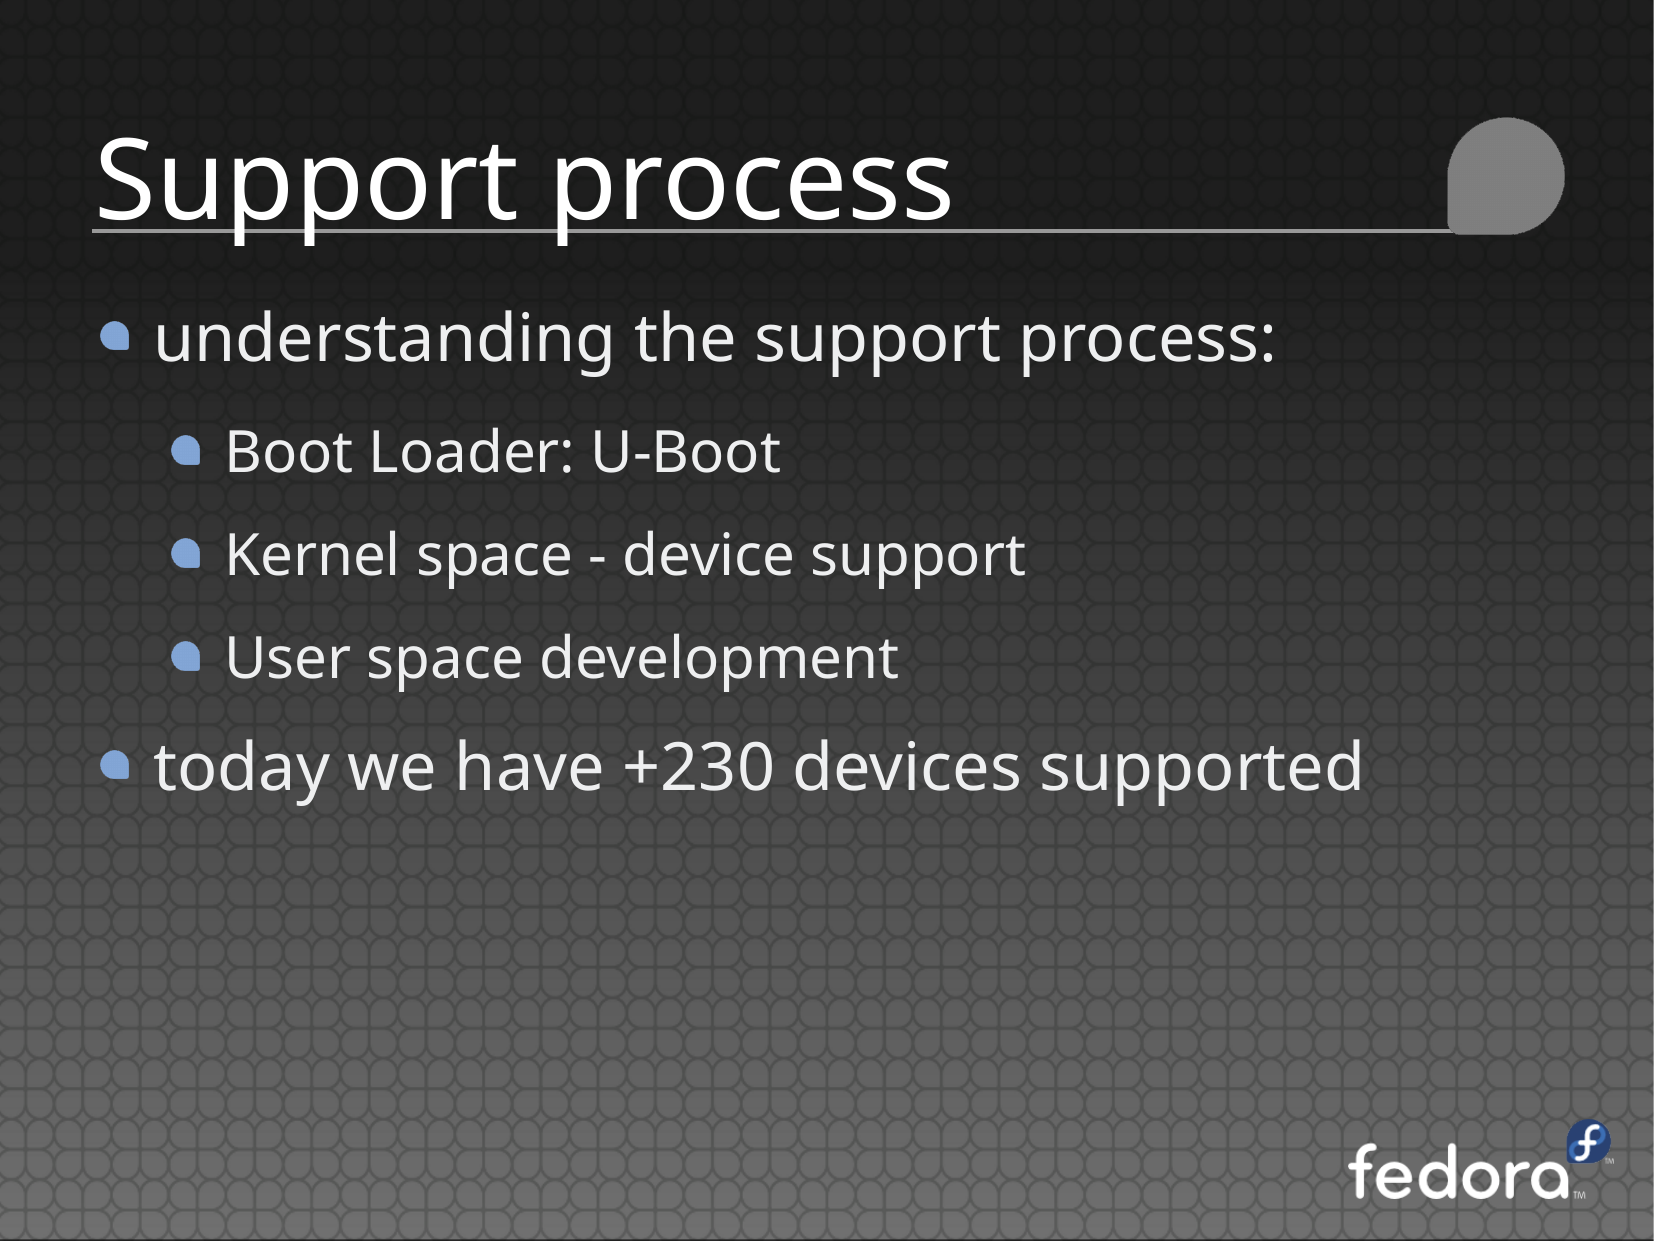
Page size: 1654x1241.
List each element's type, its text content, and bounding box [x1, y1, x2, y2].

title Support process [94, 100, 1426, 251]
picture [0, 0, 1654, 1241]
list understanding the support process: Boot Loader: U-Boot Kernel space - device support User space development today we have +230 devices supported [82, 290, 1571, 1094]
